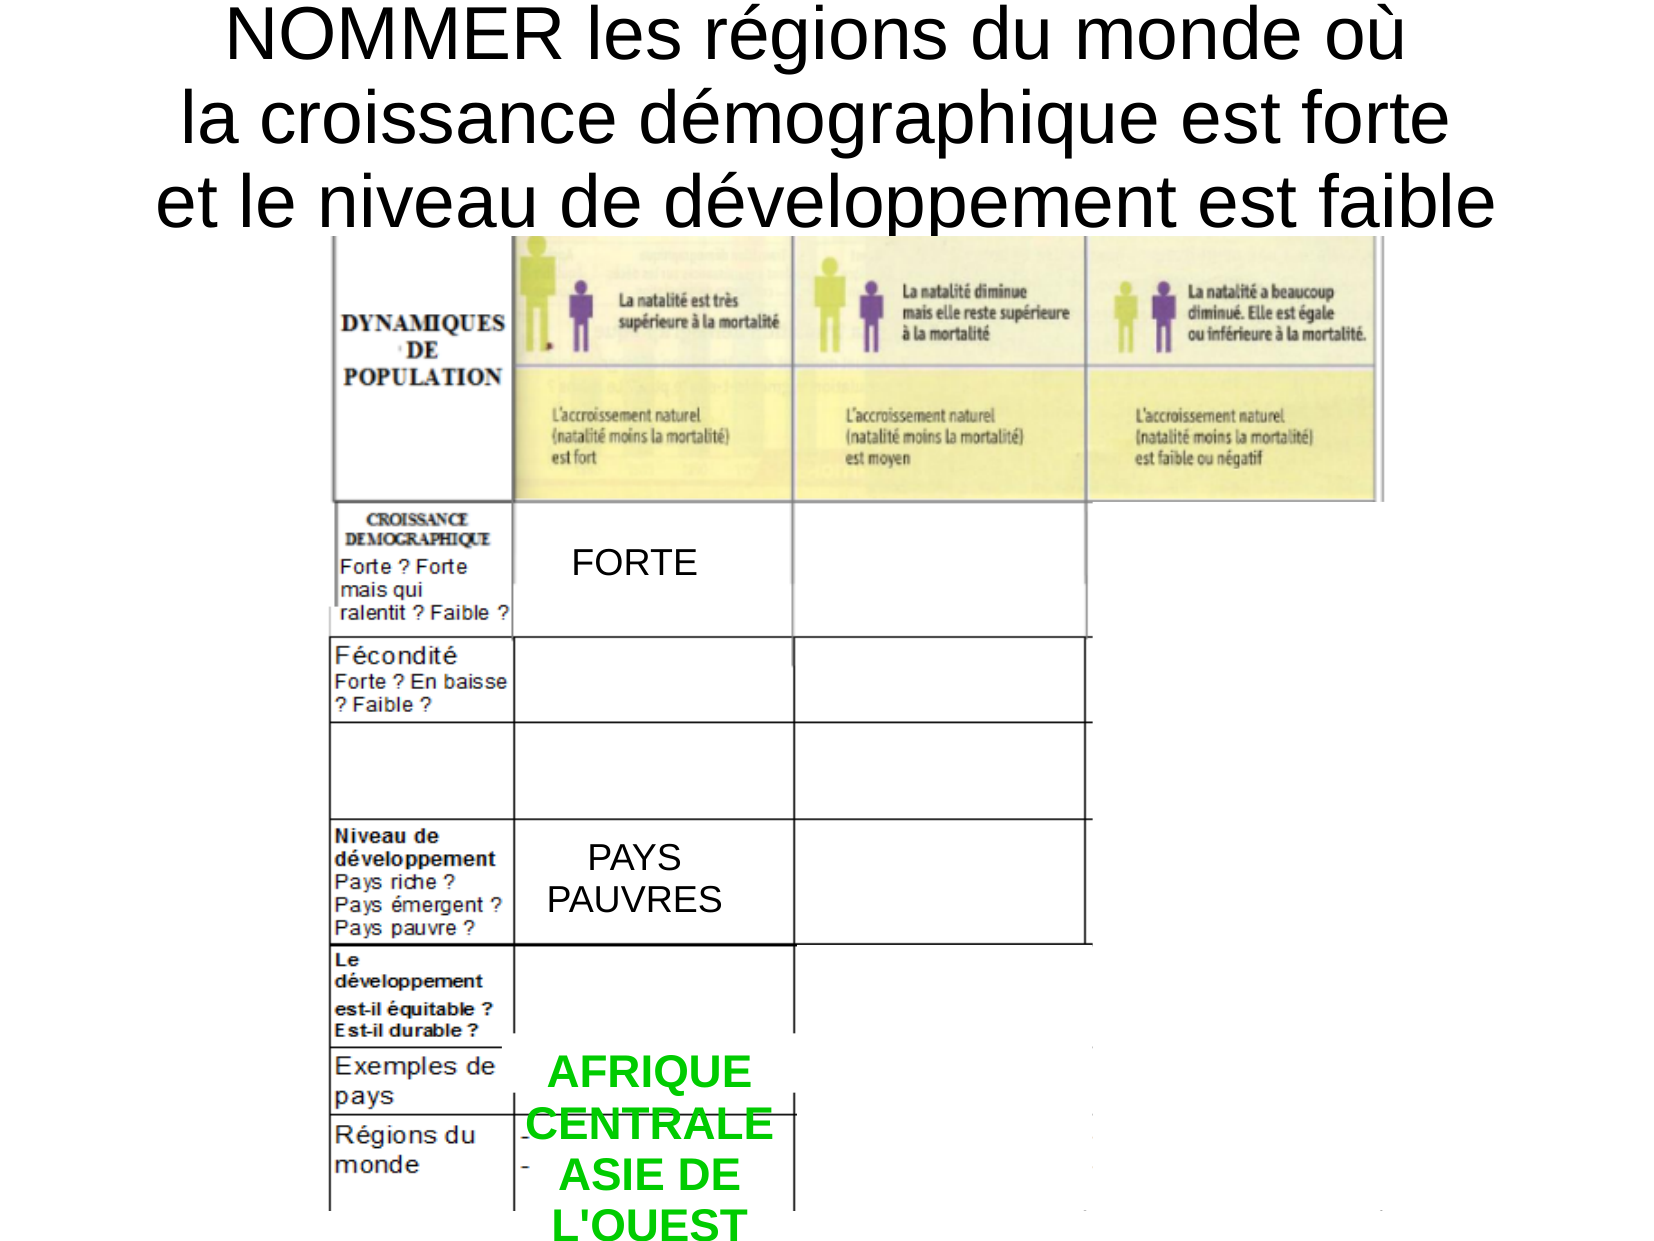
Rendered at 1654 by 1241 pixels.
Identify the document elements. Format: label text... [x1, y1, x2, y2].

title NOMMER les régions du monde où la croissance démographique est forte et le niveau de développement est faible [0, 0, 1654, 244]
picture [324, 236, 1388, 1211]
text_box [501, 501, 1388, 1211]
text_box AFRIQUE CENTRALE ASIE DE L'OUEST [501, 1039, 798, 1241]
text_box PAYS PAUVRES [501, 828, 768, 928]
text_box FORTE [501, 533, 768, 591]
